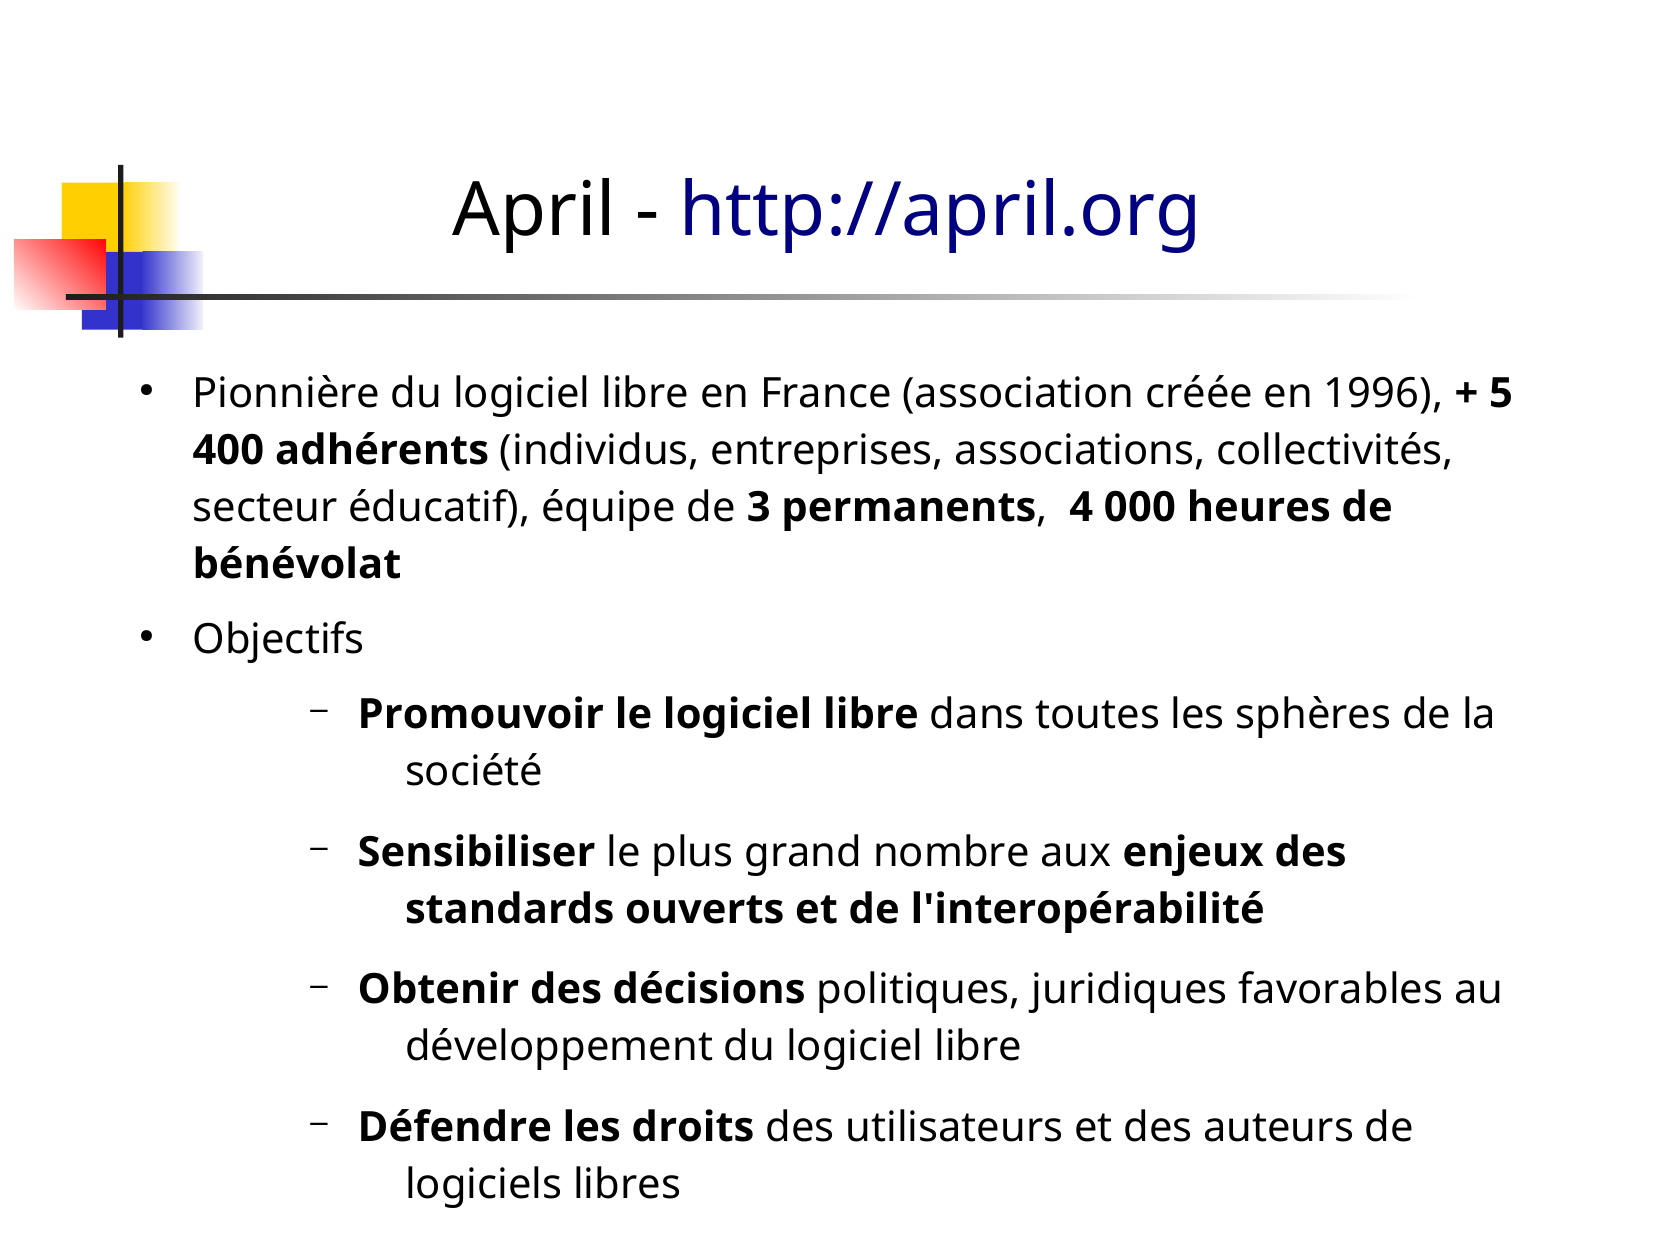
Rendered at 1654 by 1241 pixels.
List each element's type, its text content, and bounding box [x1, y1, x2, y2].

list Pionnière du logiciel libre en France (association créée en 1996), + 5 400 adhérents (individus, entreprises, associations, collectivités, secteur éducatif), équipe de 3 permanents, 4 000 heures de bénévolat Objectifs Promouvoir le logiciel libre dans toutes les sphères de la société Sensibiliser le plus grand nombre aux enjeux des standards ouverts et de l'interopérabilité Obtenir des décisions politiques, juridiques favorables au développement du logiciel libre Défendre les droits des utilisateurs et des auteurs de logiciels libres Favoriser le partage de la connaissance [121, 362, 1534, 1204]
title April - http://april.org [121, 102, 1534, 311]
